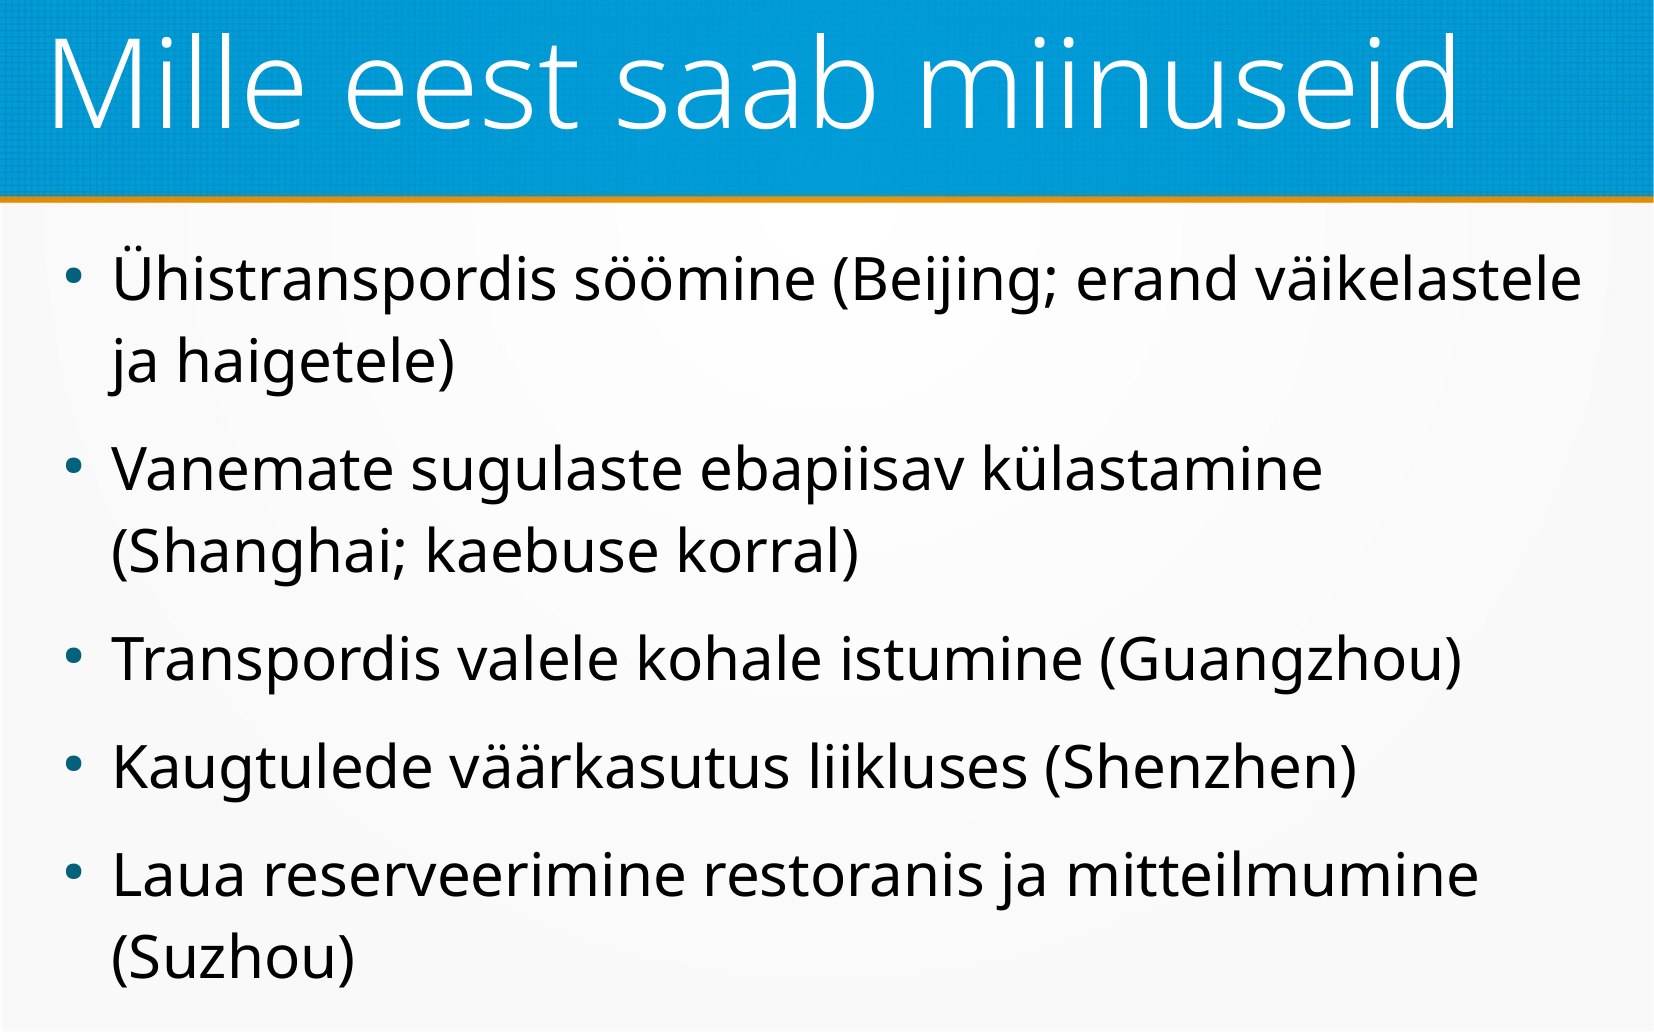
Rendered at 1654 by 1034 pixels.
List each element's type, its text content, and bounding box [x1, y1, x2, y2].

title Mille eest saab miinuseid [43, 0, 1619, 166]
picture [0, 195, 1654, 1034]
list Ühistranspordis söömine (Beijing; erand väikelastele ja haigetele) Vanemate sugulaste ebapiisav külastamine (Shanghai; kaebuse korral) Transpordis valele kohale istumine (Guangzhou) Kaugtulede väärkasutus liikluses (Shenzhen) Laua reserveerimine restoranis ja mitteilmumine (Suzhou) [47, 236, 1607, 1002]
